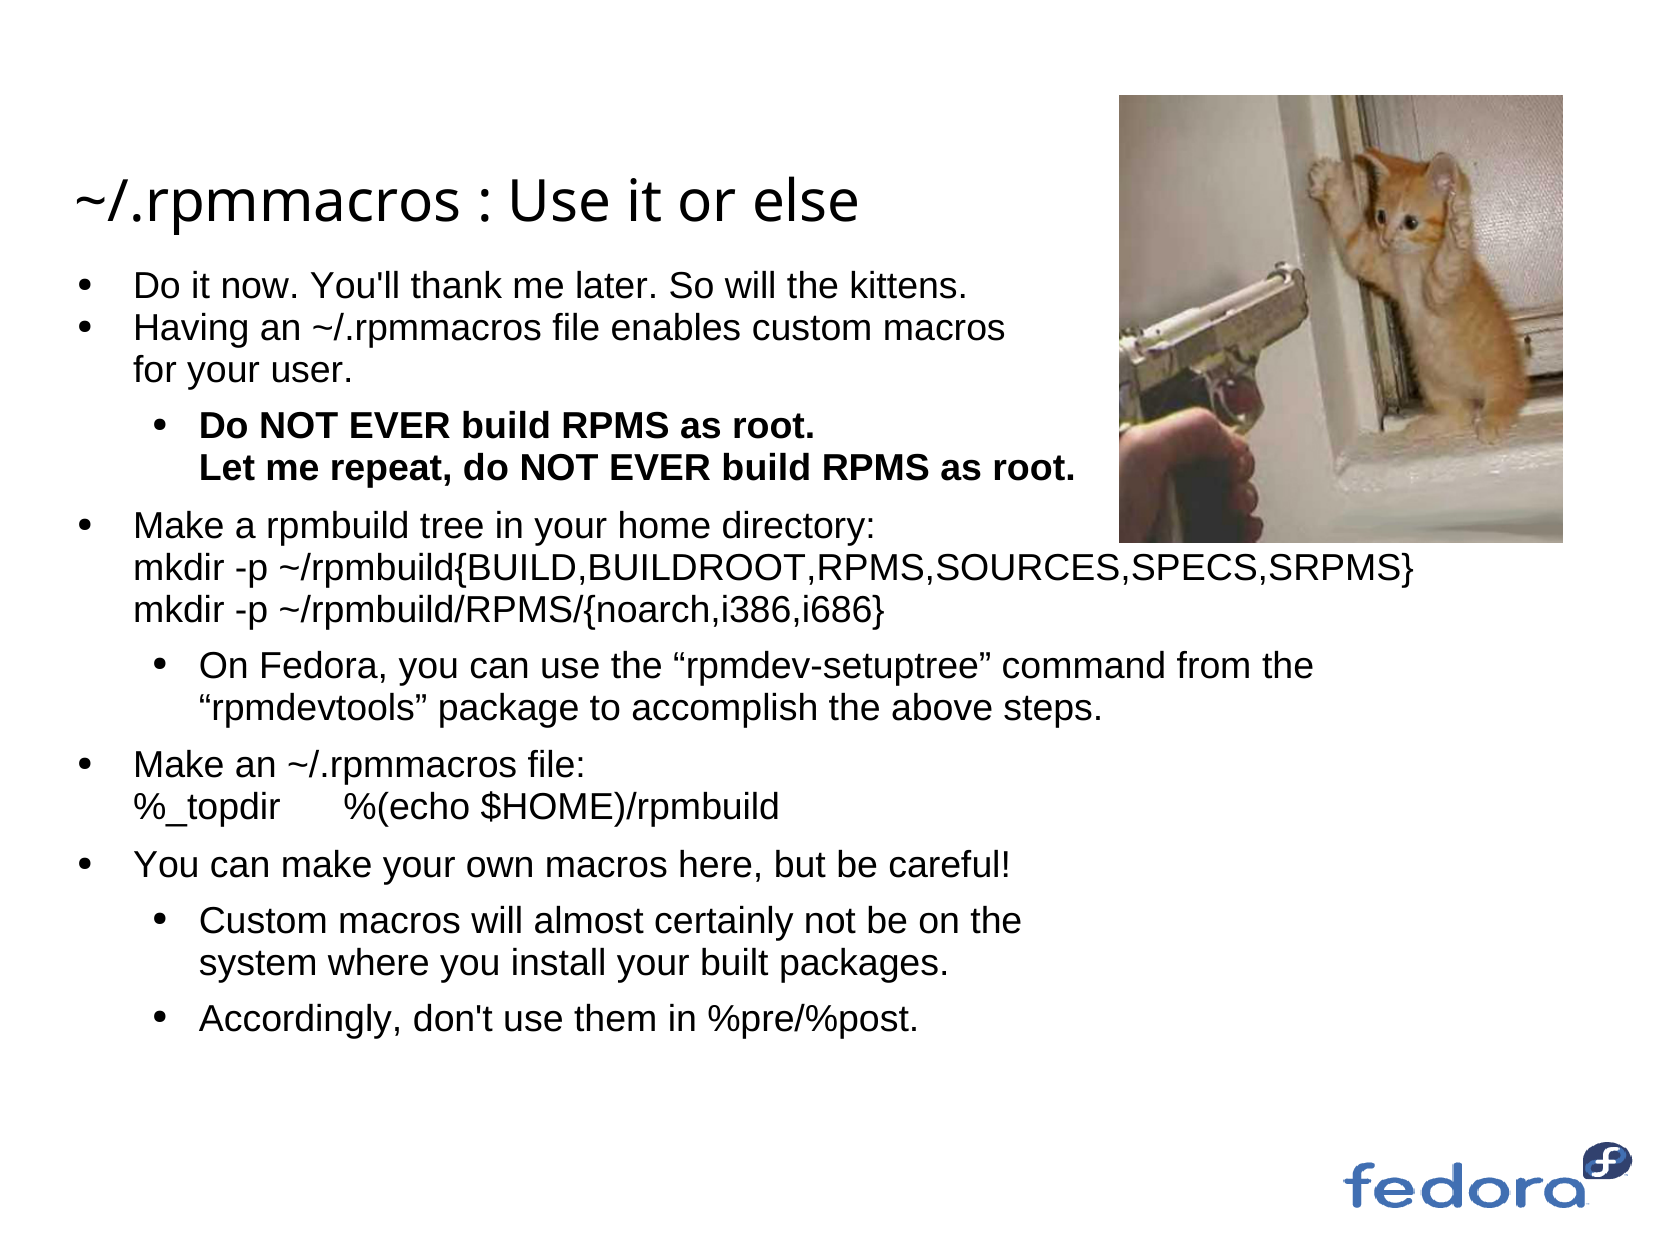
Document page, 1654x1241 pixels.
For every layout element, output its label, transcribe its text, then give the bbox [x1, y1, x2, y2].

picture [1119, 95, 1563, 543]
picture [1332, 1124, 1651, 1227]
list Do it now. You'll thank me later. So will the kittens. Having an ~/.rpmmacros file enables custom macros for your user. Do NOT EVER build RPMS as root. Let me repeat, do NOT EVER build RPMS as root. Make a rpmbuild tree in your home directory: mkdir -p ~/rpmbuild{BUILD,BUILDROOT,RPMS,SOURCES,SPECS,SRPMS} mkdir -p ~/rpmbuild/RPMS/{noarch,i386,i686} On Fedora, you can use the “rpmdev-setuptree” command from the “rpmdevtools” package to accomplish the above steps. Make an ~/.rpmmacros file: %_topdir %(echo $HOME)/rpmbuild You can make your own macros here, but be careful! Custom macros will almost certainly not be on the system where you install your built packages. Accordingly, don't use them in %pre/%post. [77, 264, 1470, 1174]
title ~/.rpmmacros : Use it or else [74, 140, 1119, 259]
